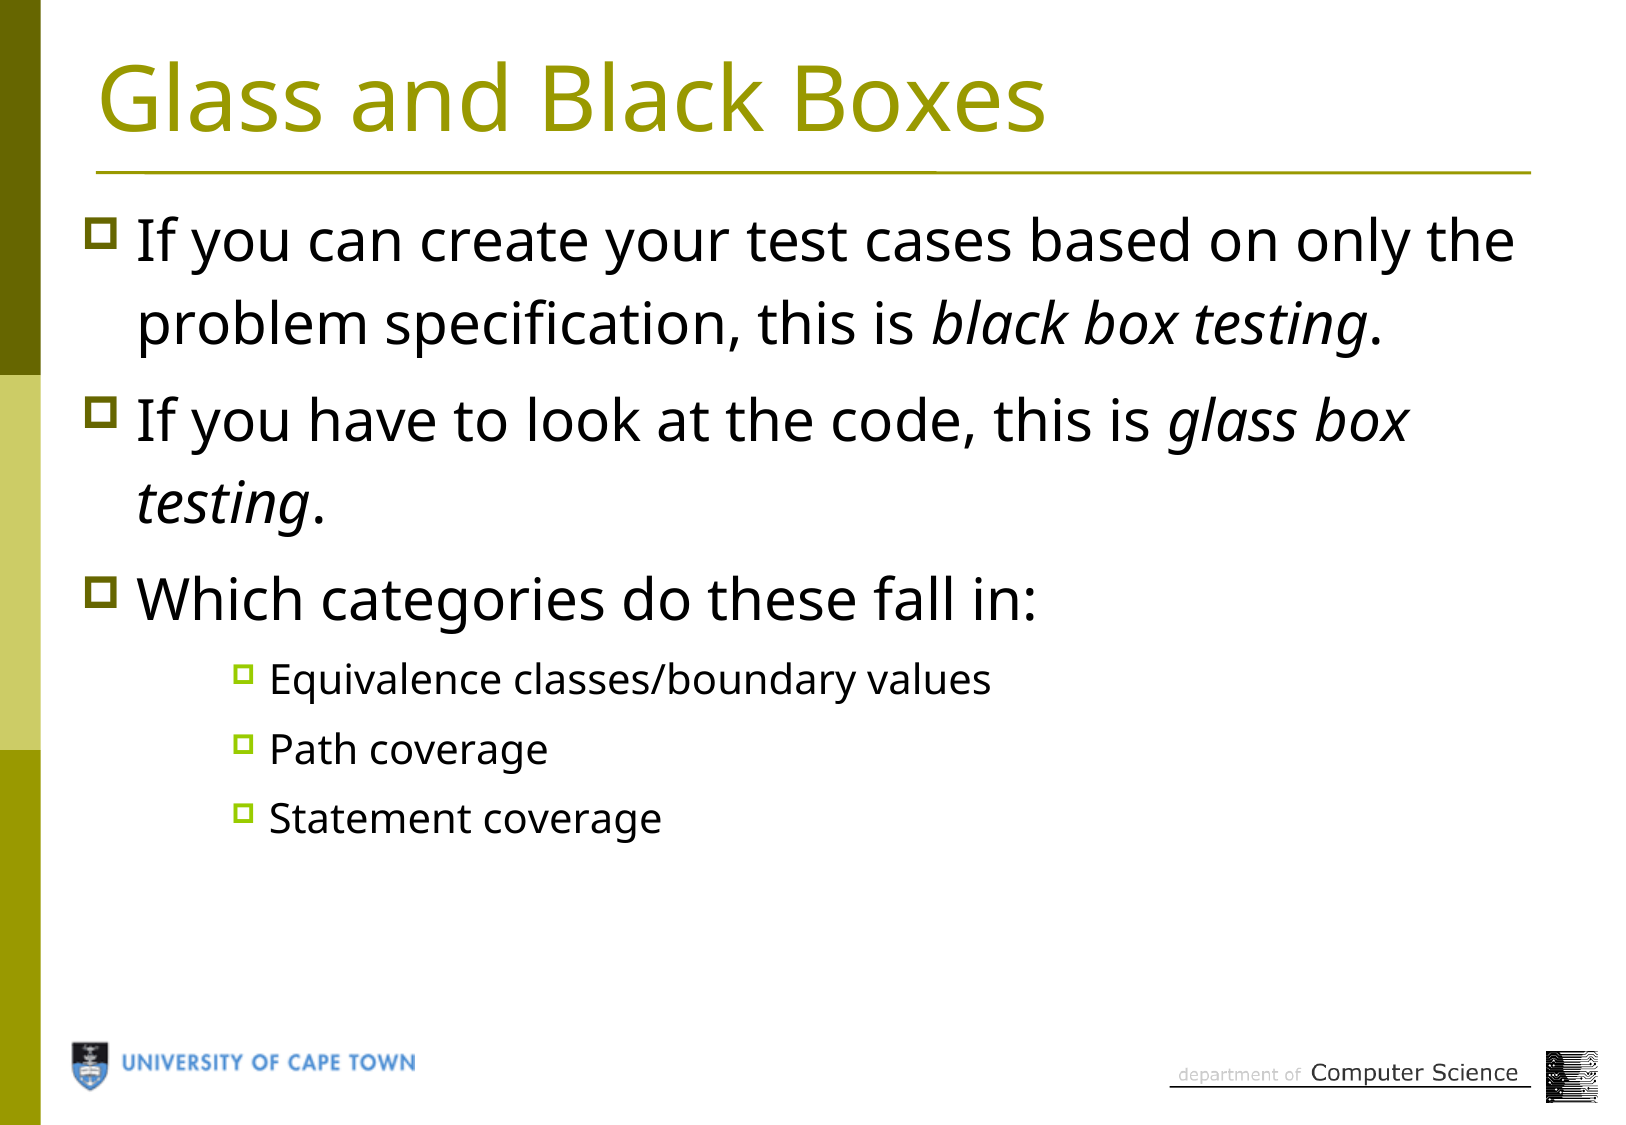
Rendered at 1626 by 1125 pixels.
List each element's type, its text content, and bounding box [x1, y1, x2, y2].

picture [1546, 1051, 1598, 1103]
title Glass and Black Boxes [81, 21, 1543, 180]
list If you can create your test cases based on only the problem specification, this is black box testing. If you have to look at the code, this is glass box testing. Which categories do these fall in: Equivalence classes/boundary values Path coverage Statement coverage [81, 196, 1543, 991]
picture [1169, 1043, 1532, 1091]
picture [61, 1024, 415, 1103]
